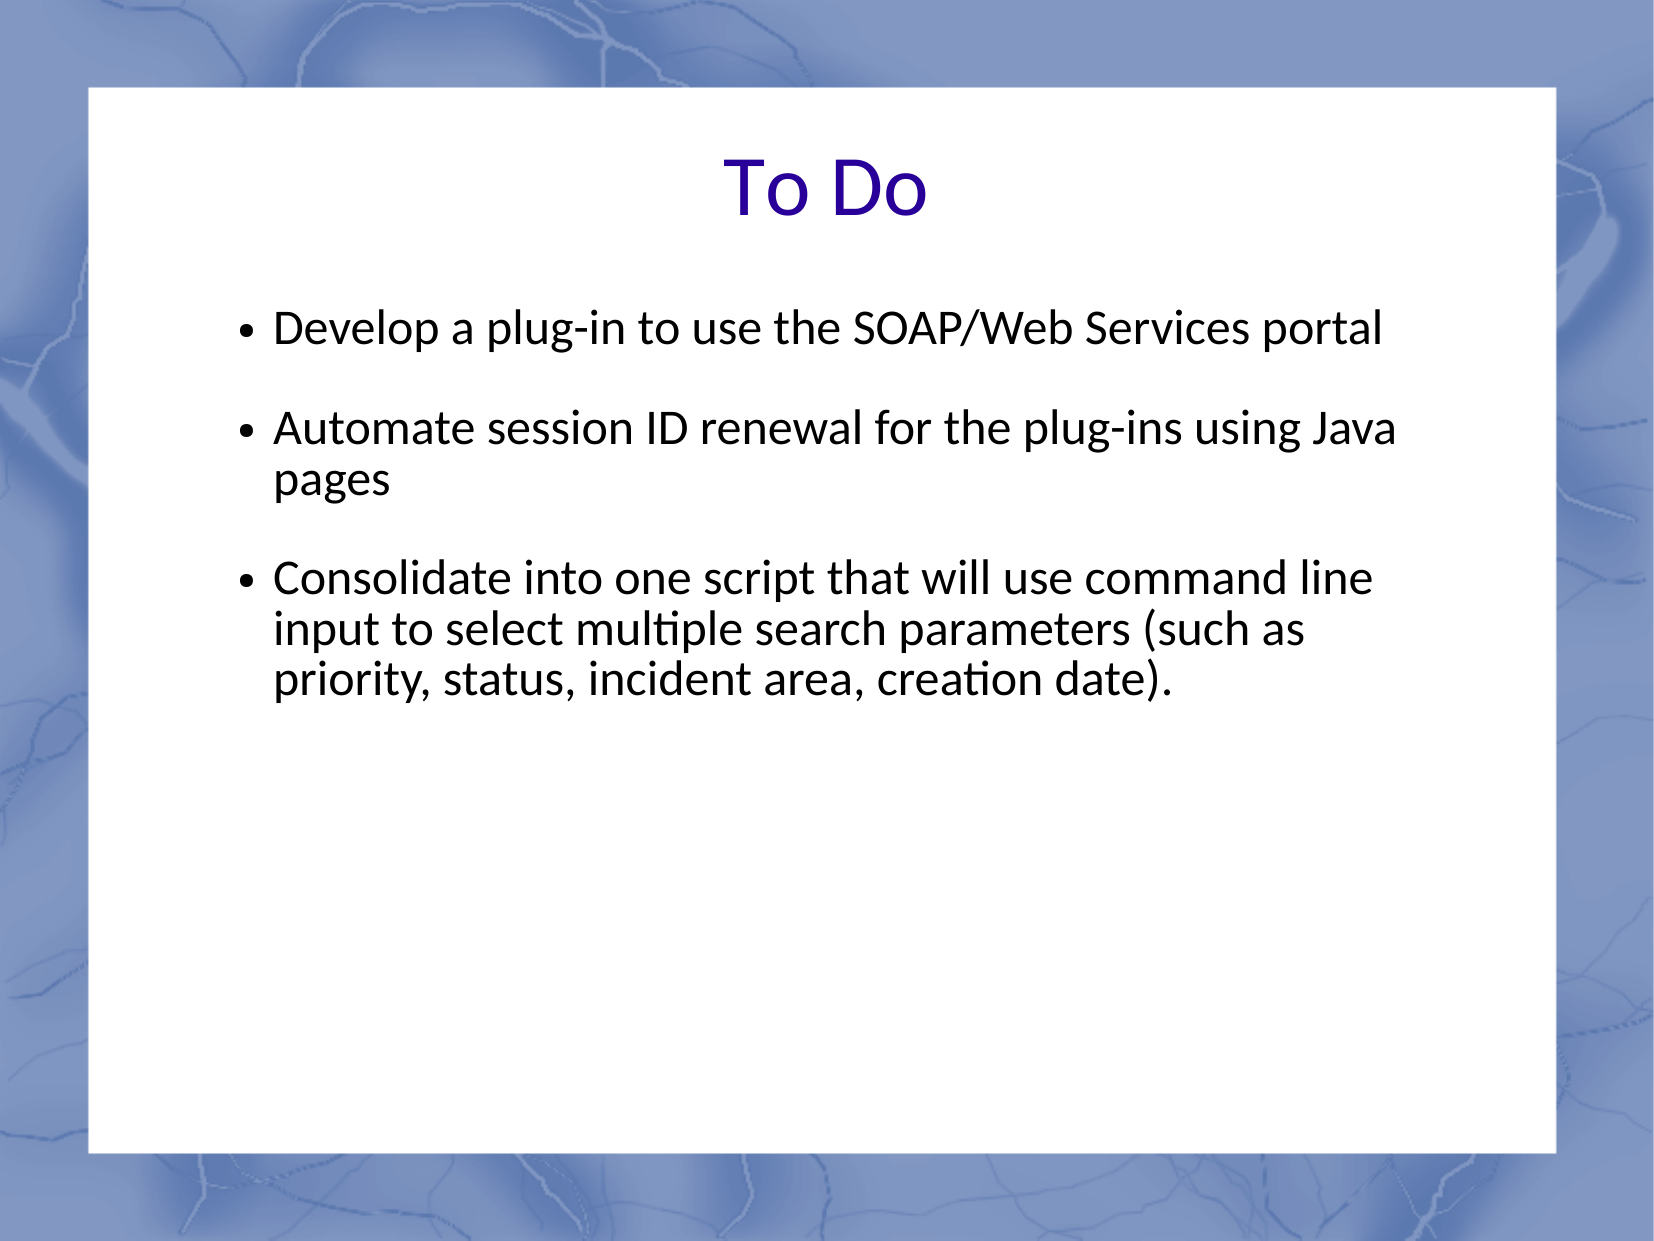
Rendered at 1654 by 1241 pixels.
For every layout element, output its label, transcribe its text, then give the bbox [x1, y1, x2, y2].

text_box Develop a plug-in to use the SOAP/Web Services portal Automate session ID renewal for the plug-ins using Java pages Consolidate into one script that will use command line input to select multiple search parameters (such as priority, status, incident area, creation date). [187, 300, 1426, 864]
title To Do [118, 90, 1536, 298]
picture [0, 0, 1654, 1241]
